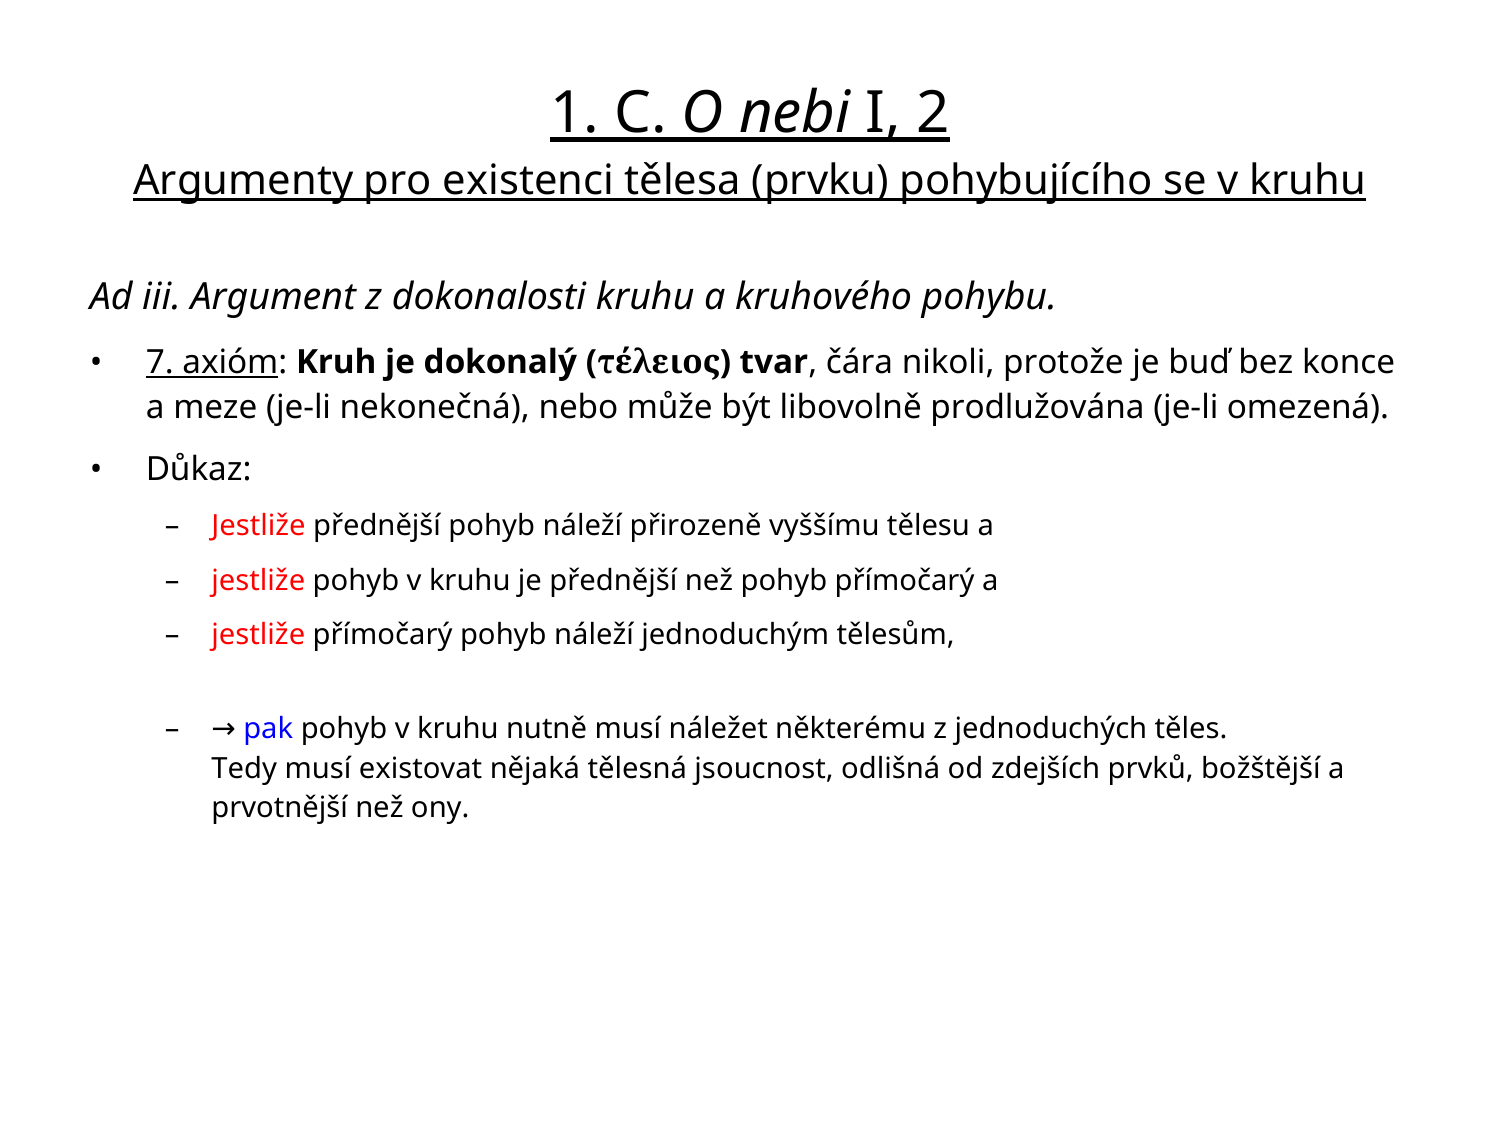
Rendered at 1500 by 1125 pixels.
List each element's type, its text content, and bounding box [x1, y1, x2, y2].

list Ad iii. Argument z dokonalosti kruhu a kruhového pohybu. 7. axióm: Kruh je dokonalý (τέλειος) tvar, čára nikoli, protože je buď bez konce a meze (je-li nekonečná), nebo může být libovolně prodlužována (je-li omezená). Důkaz: Jestliže přednější pohyb náleží přirozeně vyššímu tělesu a jestliže pohyb v kruhu je přednější než pohyb přímočarý a jestliže přímočarý pohyb náleží jednoduchým tělesům, → pak pohyb v kruhu nutně musí náležet některému z jednoduchých těles. Tedy musí existovat nějaká tělesná jsoucnost, odlišná od zdejších prvků, božštější a prvotnější než ony. [75, 262, 1426, 1012]
title 1. C. O nebi I, 2 Argumenty pro existenci tělesa (prvku) pohybujícího se v kruhu [75, 45, 1426, 233]
